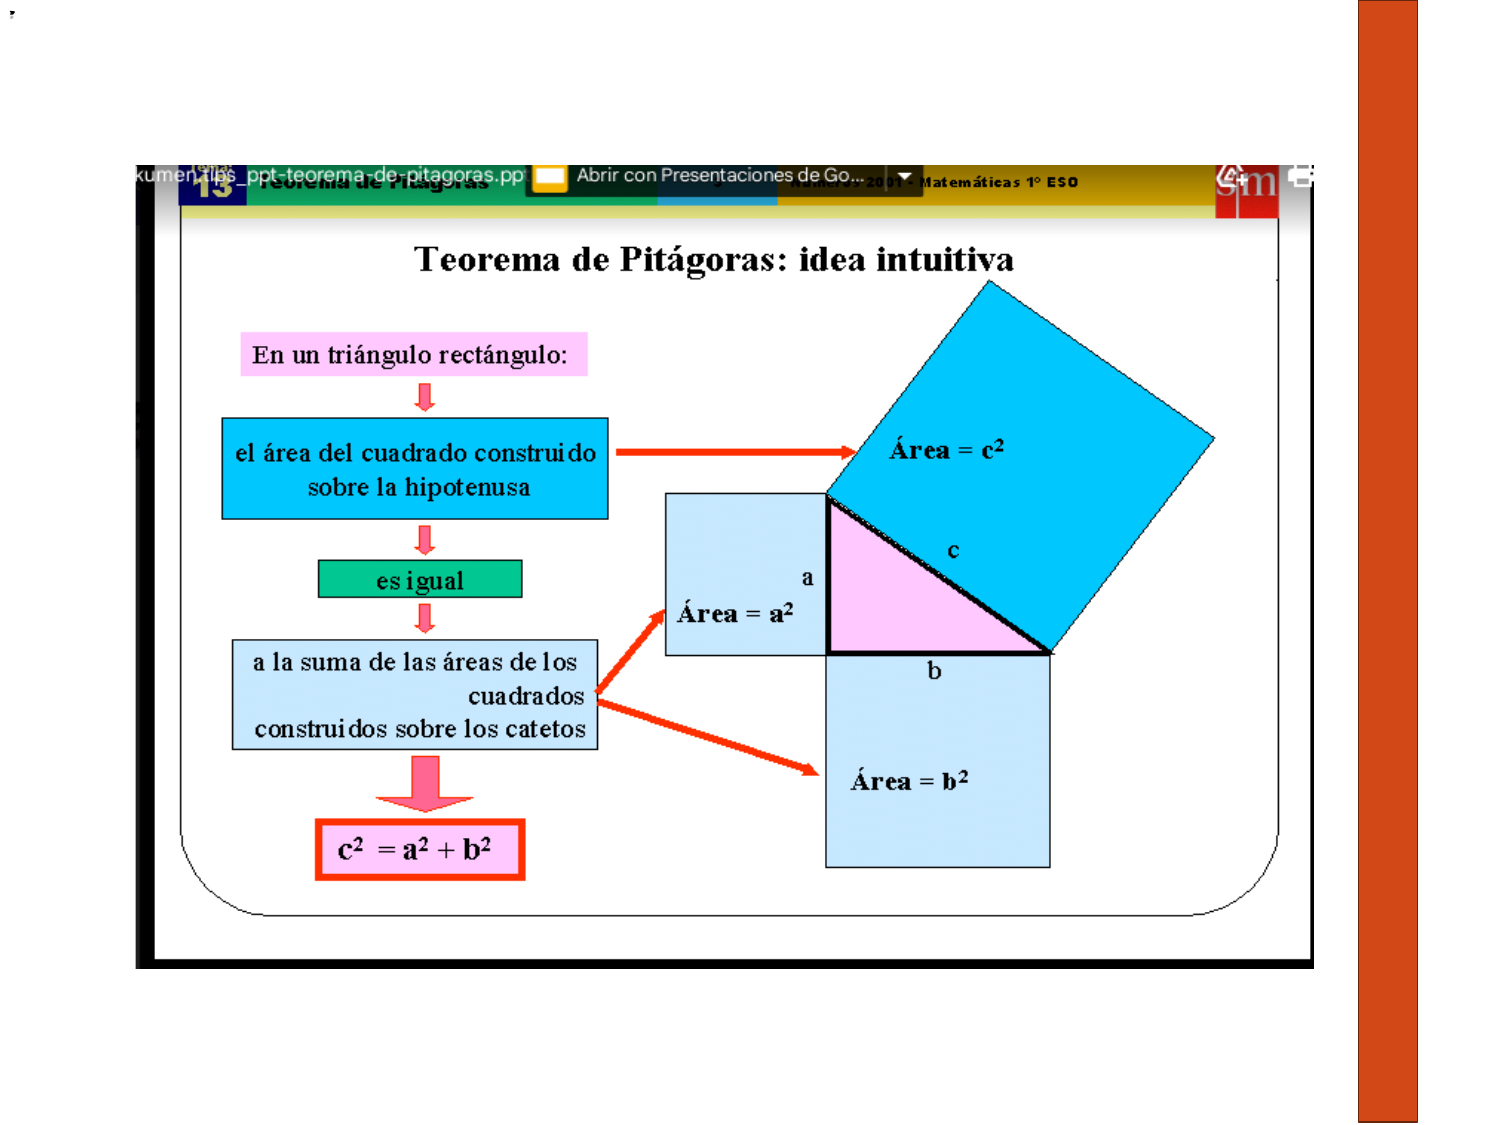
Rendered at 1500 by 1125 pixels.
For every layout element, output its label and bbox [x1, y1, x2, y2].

picture [135, 165, 1314, 969]
text_box [1358, 0, 1418, 1123]
